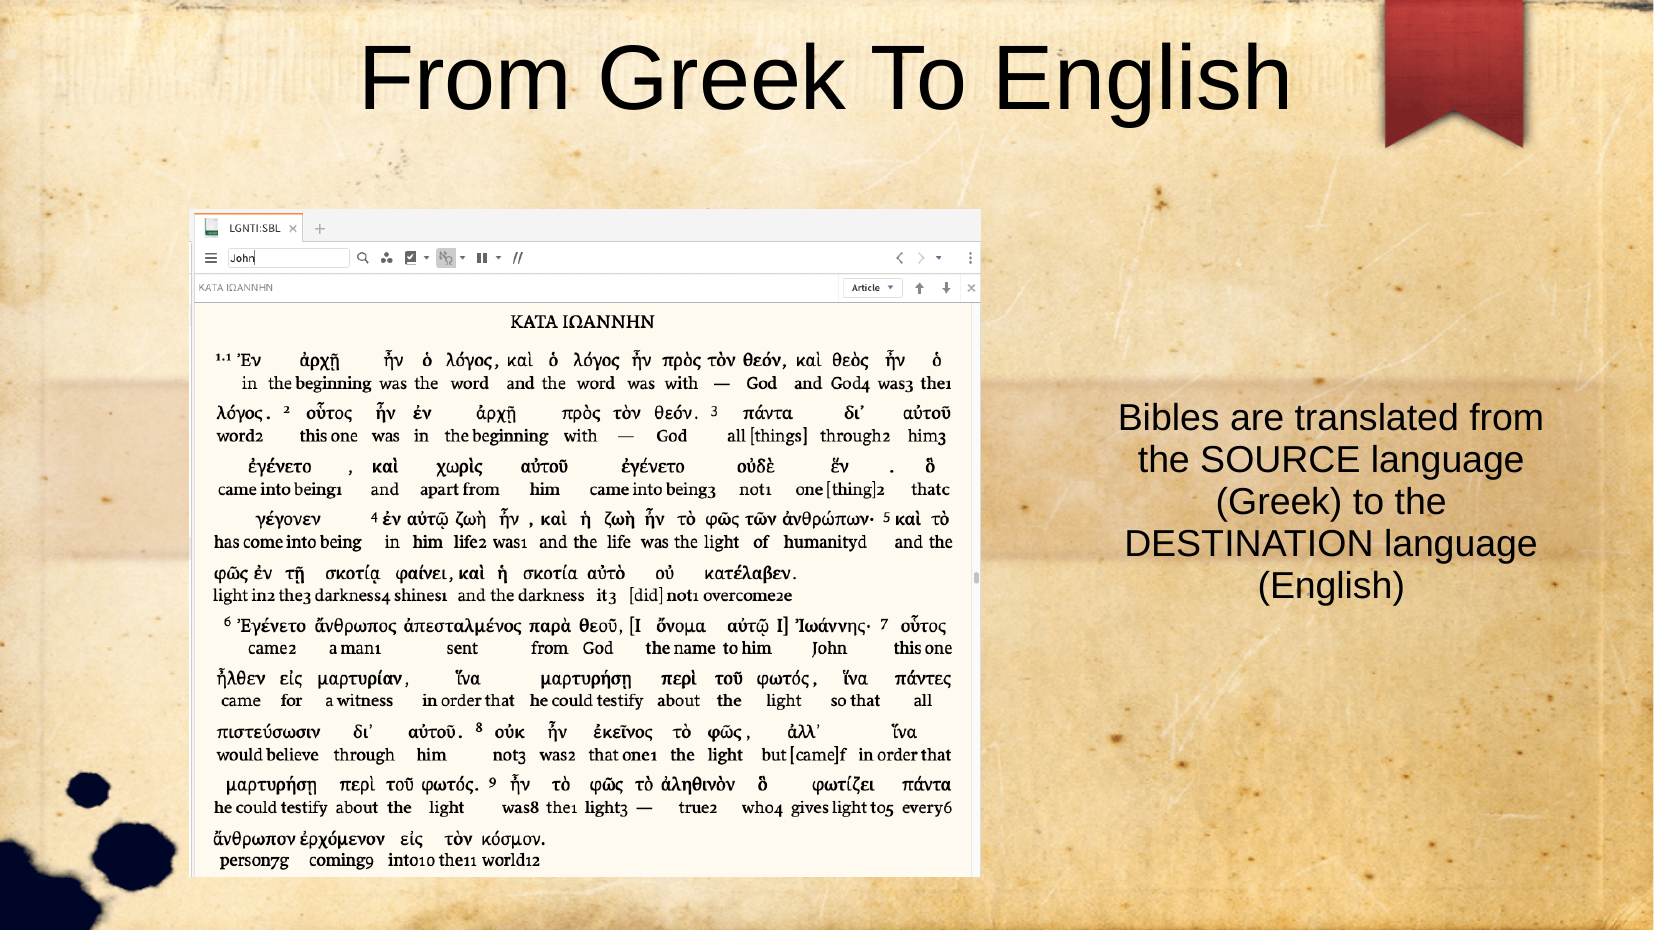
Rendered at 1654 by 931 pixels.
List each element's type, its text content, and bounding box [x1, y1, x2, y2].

picture [0, 0, 1654, 930]
text_box Bibles are translated from the SOURCE language (Greek) to the DESTINATION language (English) [1087, 225, 1576, 863]
title From Greek To English [82, 0, 1571, 156]
